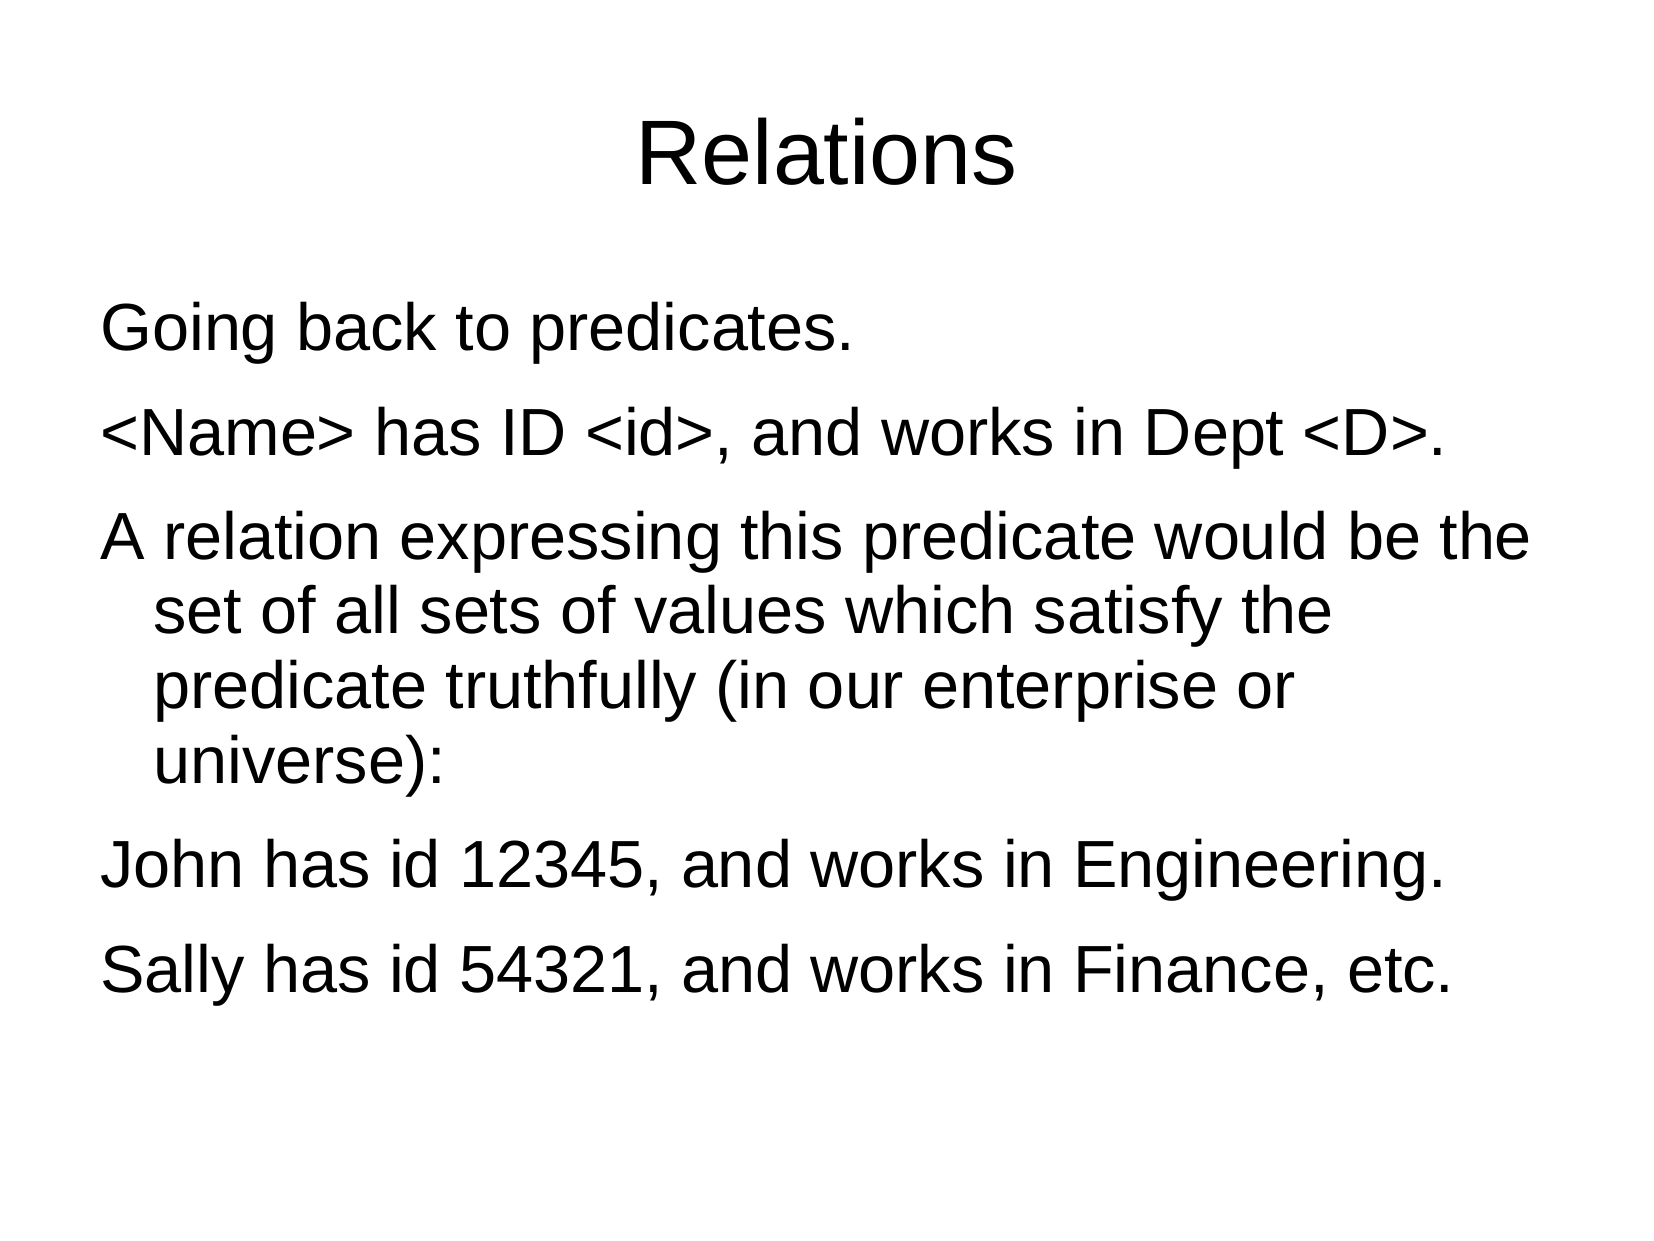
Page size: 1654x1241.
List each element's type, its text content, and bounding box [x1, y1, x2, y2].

list Going back to predicates. <Name> has ID <id>, and works in Dept <D>. A relation expressing this predicate would be the set of all sets of values which satisfy the predicate truthfully (in our enterprise or universe): John has id 12345, and works in Engineering. Sally has id 54321, and works in Finance, etc. [82, 290, 1571, 1203]
title Relations [82, 49, 1571, 257]
